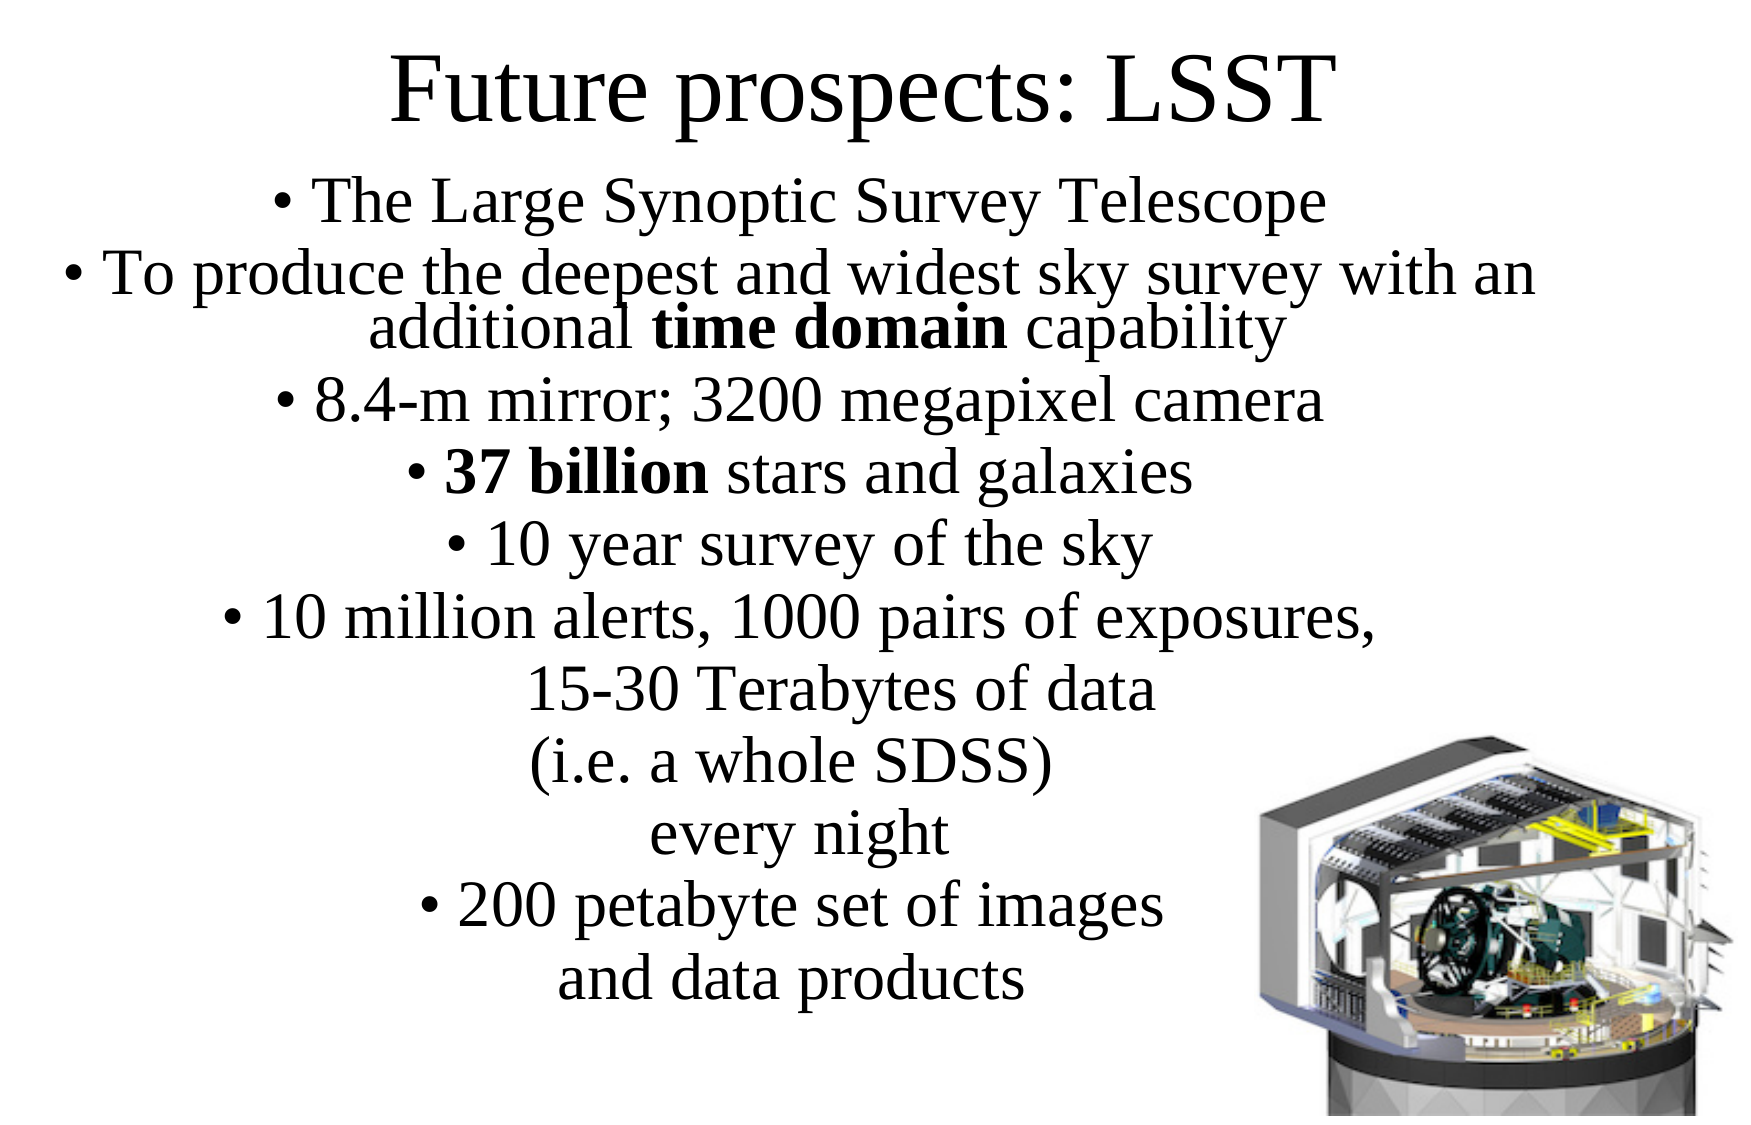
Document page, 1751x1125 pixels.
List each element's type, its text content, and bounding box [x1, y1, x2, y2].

title Future prospects: LSST [76, 2, 1652, 191]
picture [1254, 732, 1738, 1116]
subtitle • The Large Synoptic Survey Telescope • To produce the deepest and widest sky survey with an additional time domain capability • 8.4-m mirror; 3200 megapixel camera • 37 billion stars and galaxies • 10 year survey of the sky • 10 million alerts, 1000 pairs of exposures, 15-30 Terabytes of data (i.e. a whole SDSS) every night • 200 petabyte set of images and data products [12, 81, 1588, 1121]
